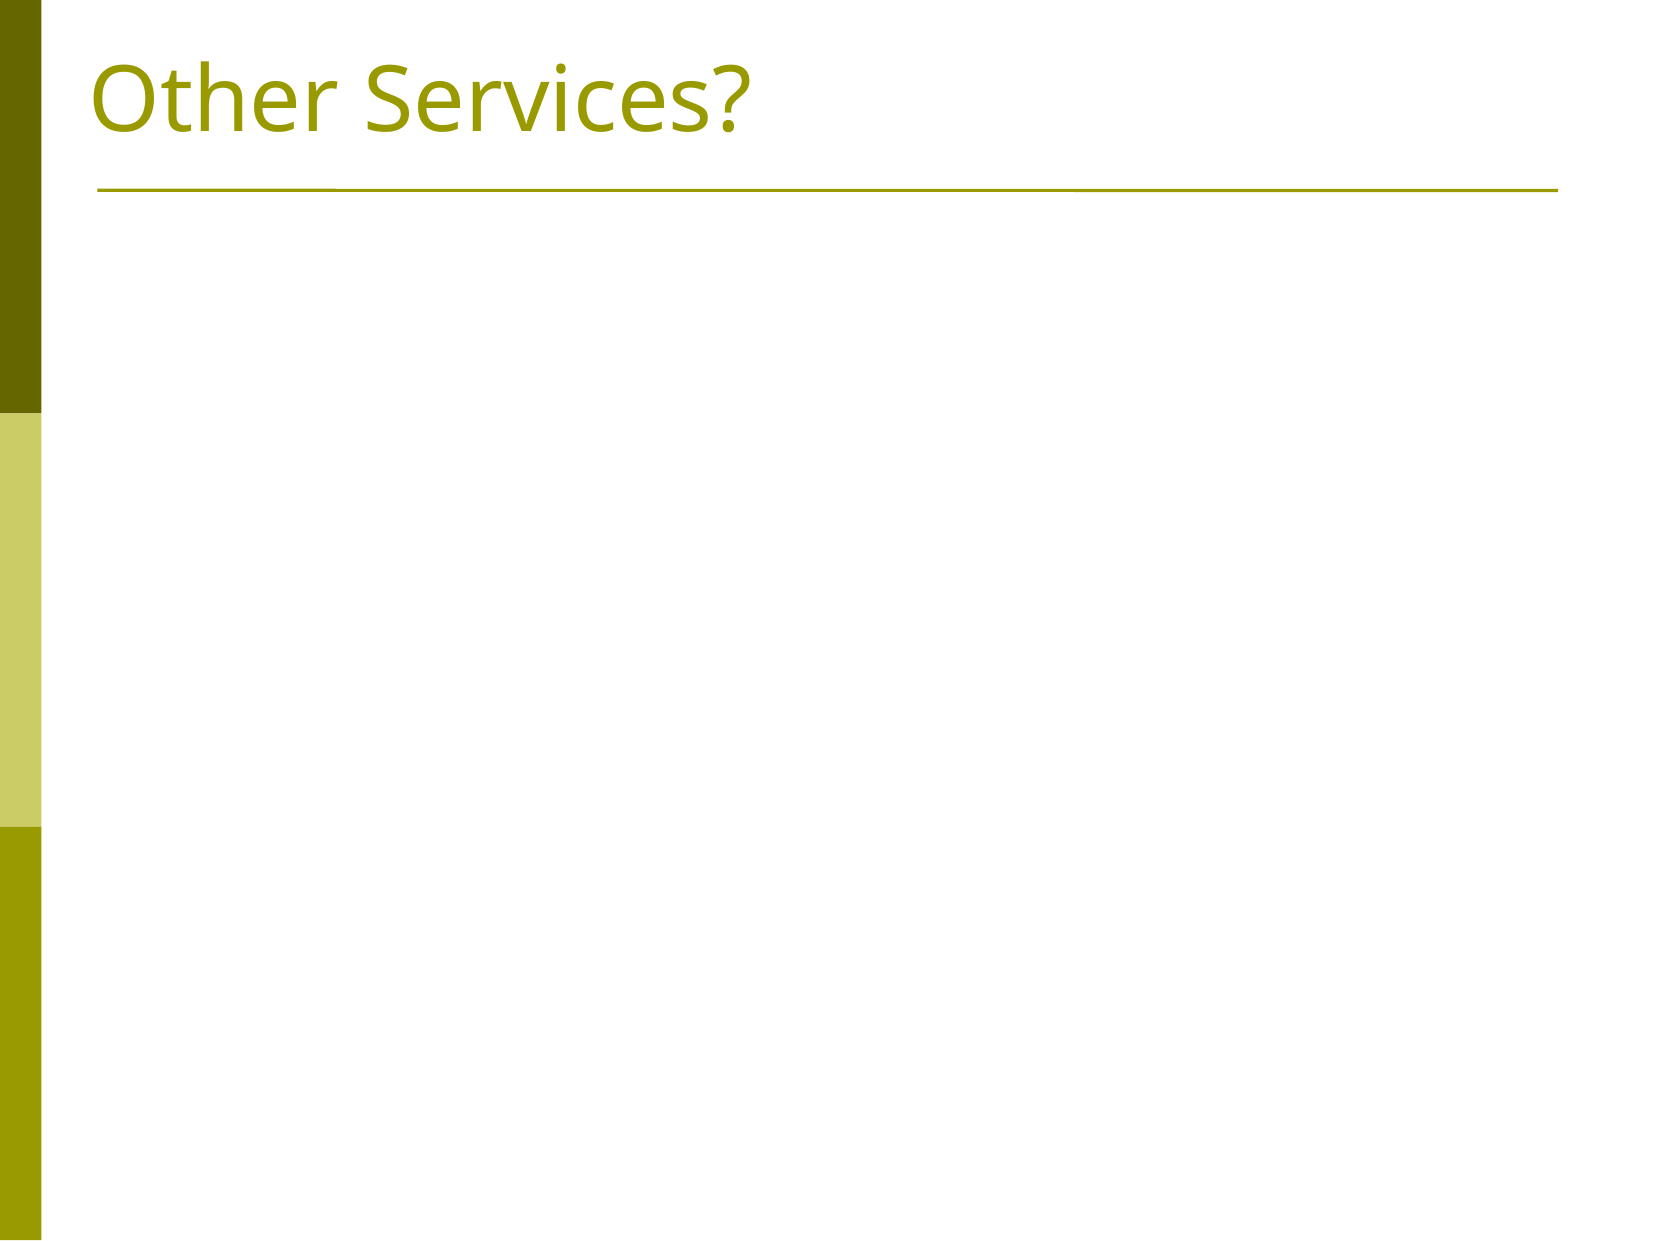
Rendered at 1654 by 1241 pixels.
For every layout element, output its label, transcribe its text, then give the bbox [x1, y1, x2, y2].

title Other Services? [88, 13, 1577, 178]
